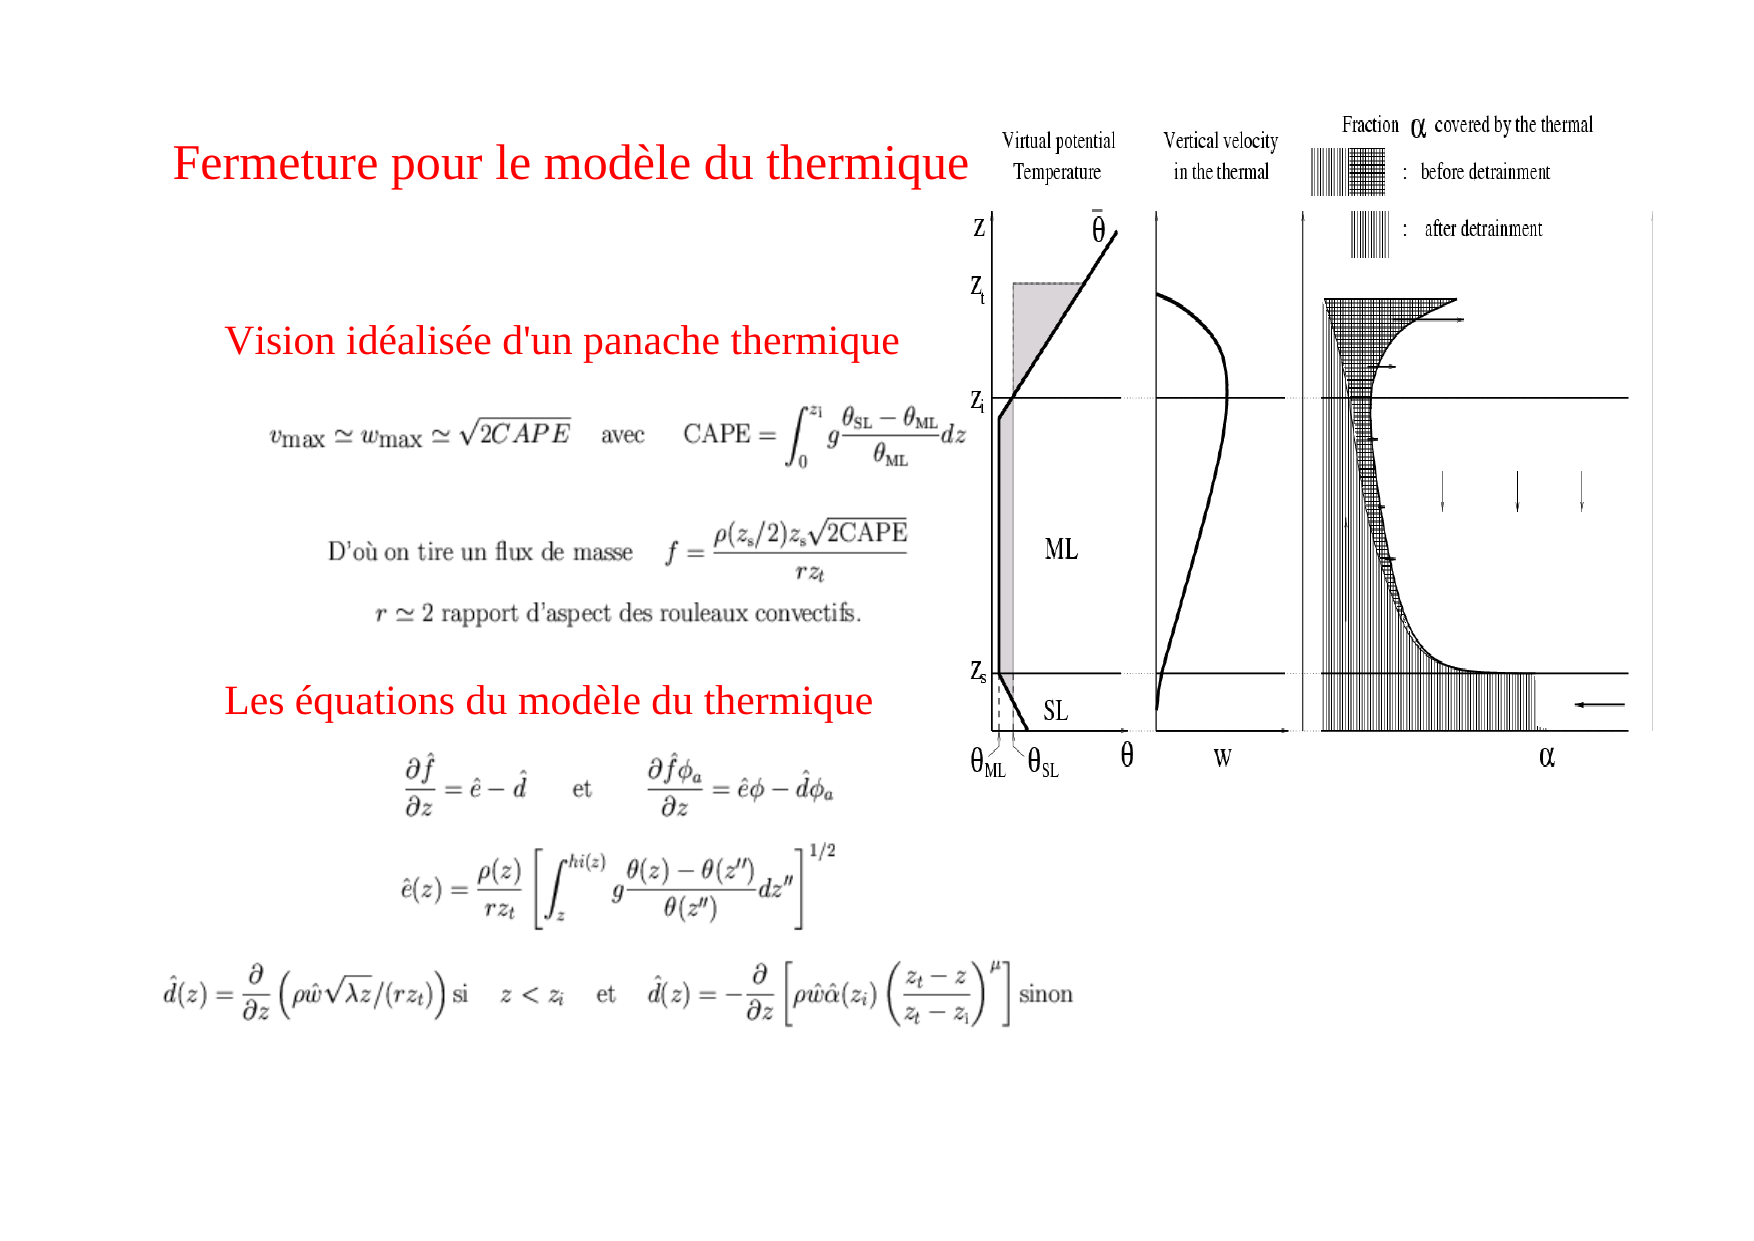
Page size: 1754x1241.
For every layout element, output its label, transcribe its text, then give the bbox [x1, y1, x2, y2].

picture [105, 114, 1653, 1173]
text_box Les équations du modèle du thermique [224, 674, 874, 726]
text_box Vision idéalisée d'un panache thermique [224, 314, 901, 366]
text_box Fermeture pour le modèle du thermique [172, 131, 971, 192]
